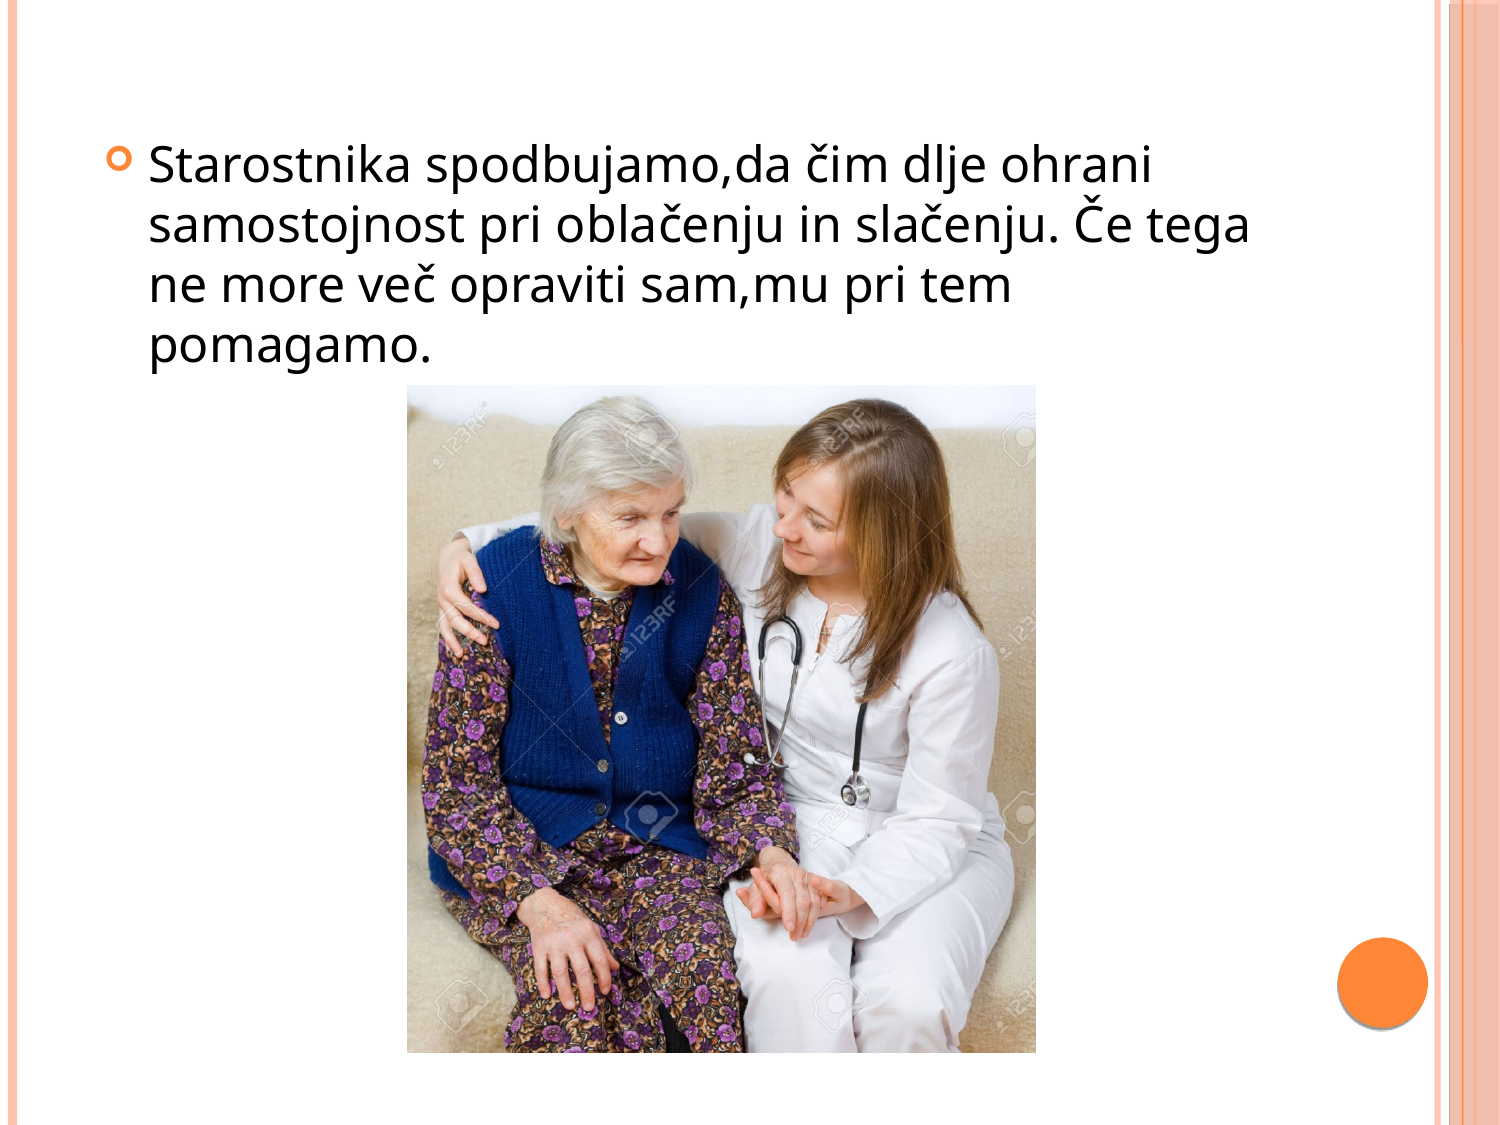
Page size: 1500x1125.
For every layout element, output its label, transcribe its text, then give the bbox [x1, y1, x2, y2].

list Starostnika spodbujamo,da čim dlje ohrani samostojnost pri oblačenju in slačenju. Če tega ne more več opraviti sam,mu pri tem pomagamo. [88, 125, 1314, 925]
picture [407, 385, 1036, 1053]
